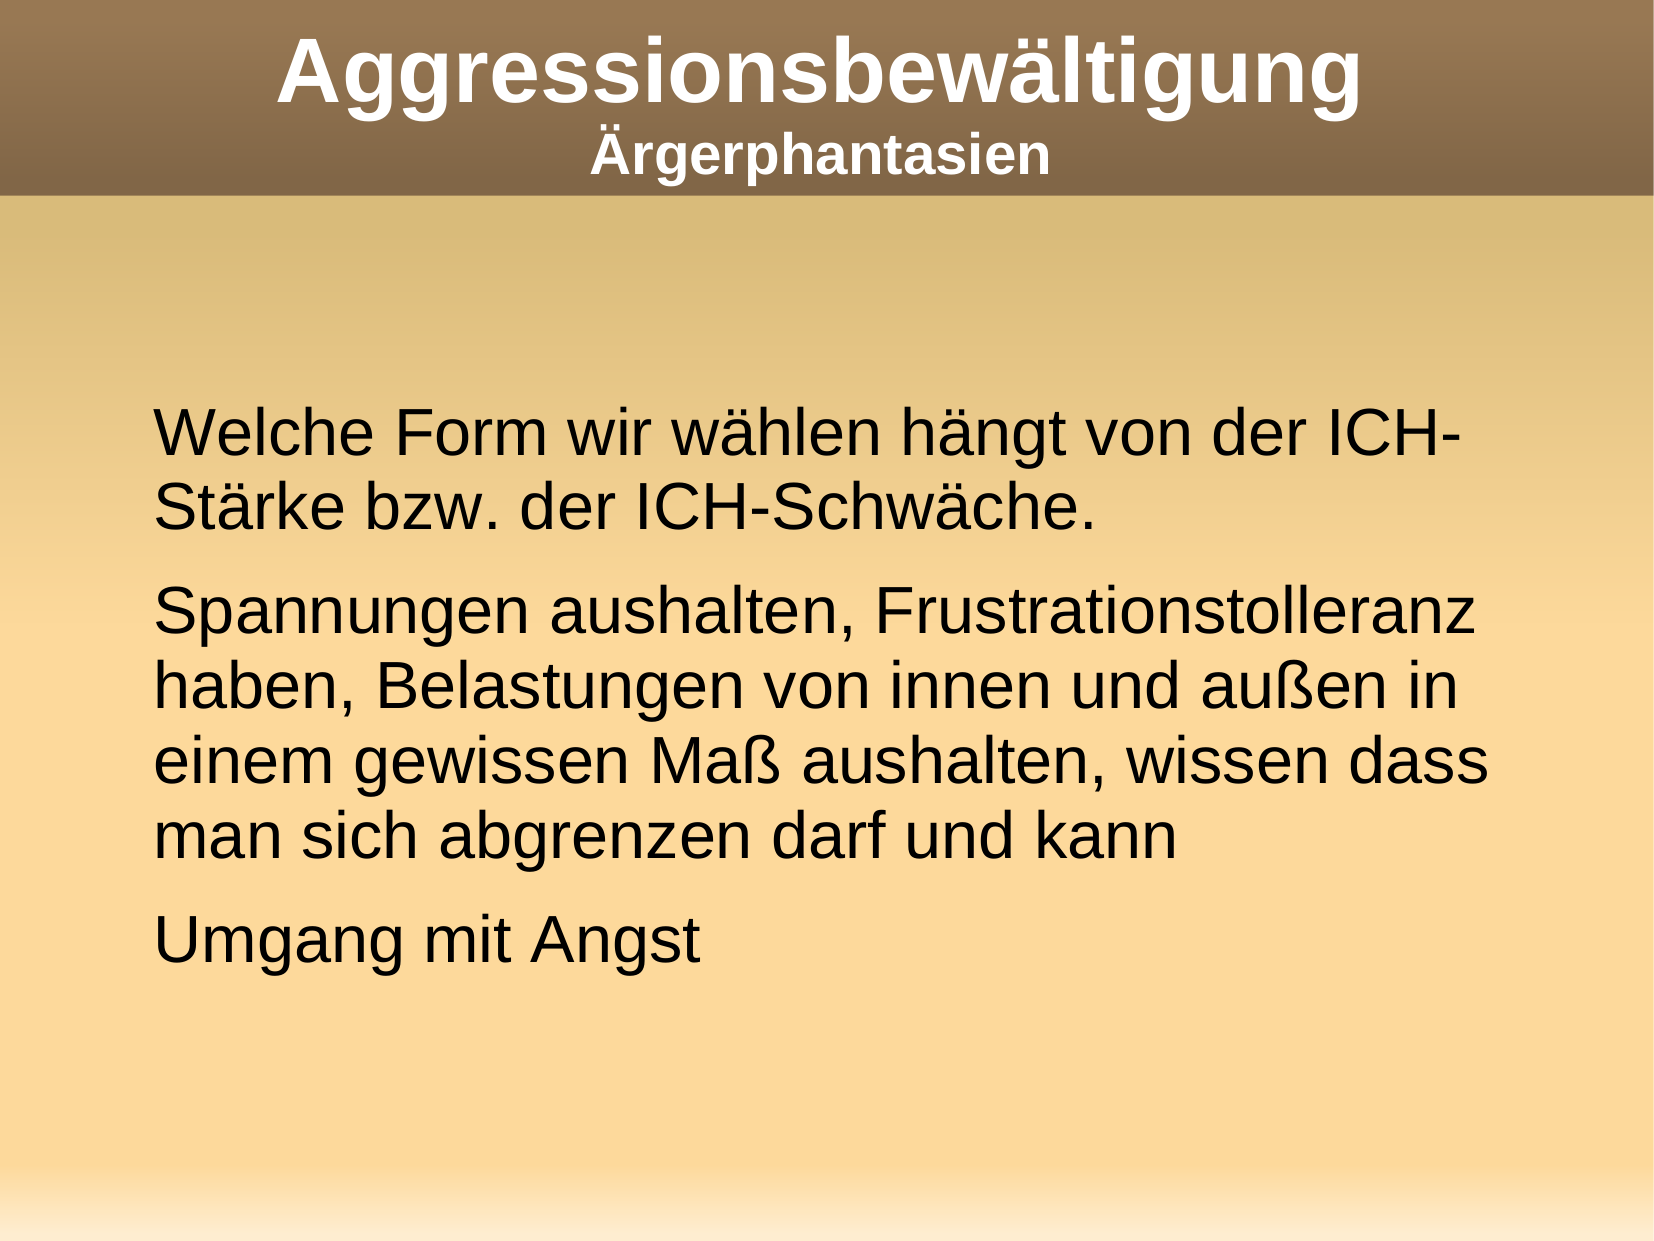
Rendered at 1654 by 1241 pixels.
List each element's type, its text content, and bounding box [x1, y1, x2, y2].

picture [0, 0, 1654, 1241]
list Welche Form wir wählen hängt von der ICH-Stärke bzw. der ICH-Schwäche. Spannungen aushalten, Frustrationstolleranz haben, Belastungen von innen und außen in einem gewissen Maß aushalten, wissen dass man sich abgrenzen darf und kann Umgang mit Angst [82, 290, 1571, 1109]
title Aggressionsbewältigung Ärgerphantasien [76, 0, 1565, 208]
